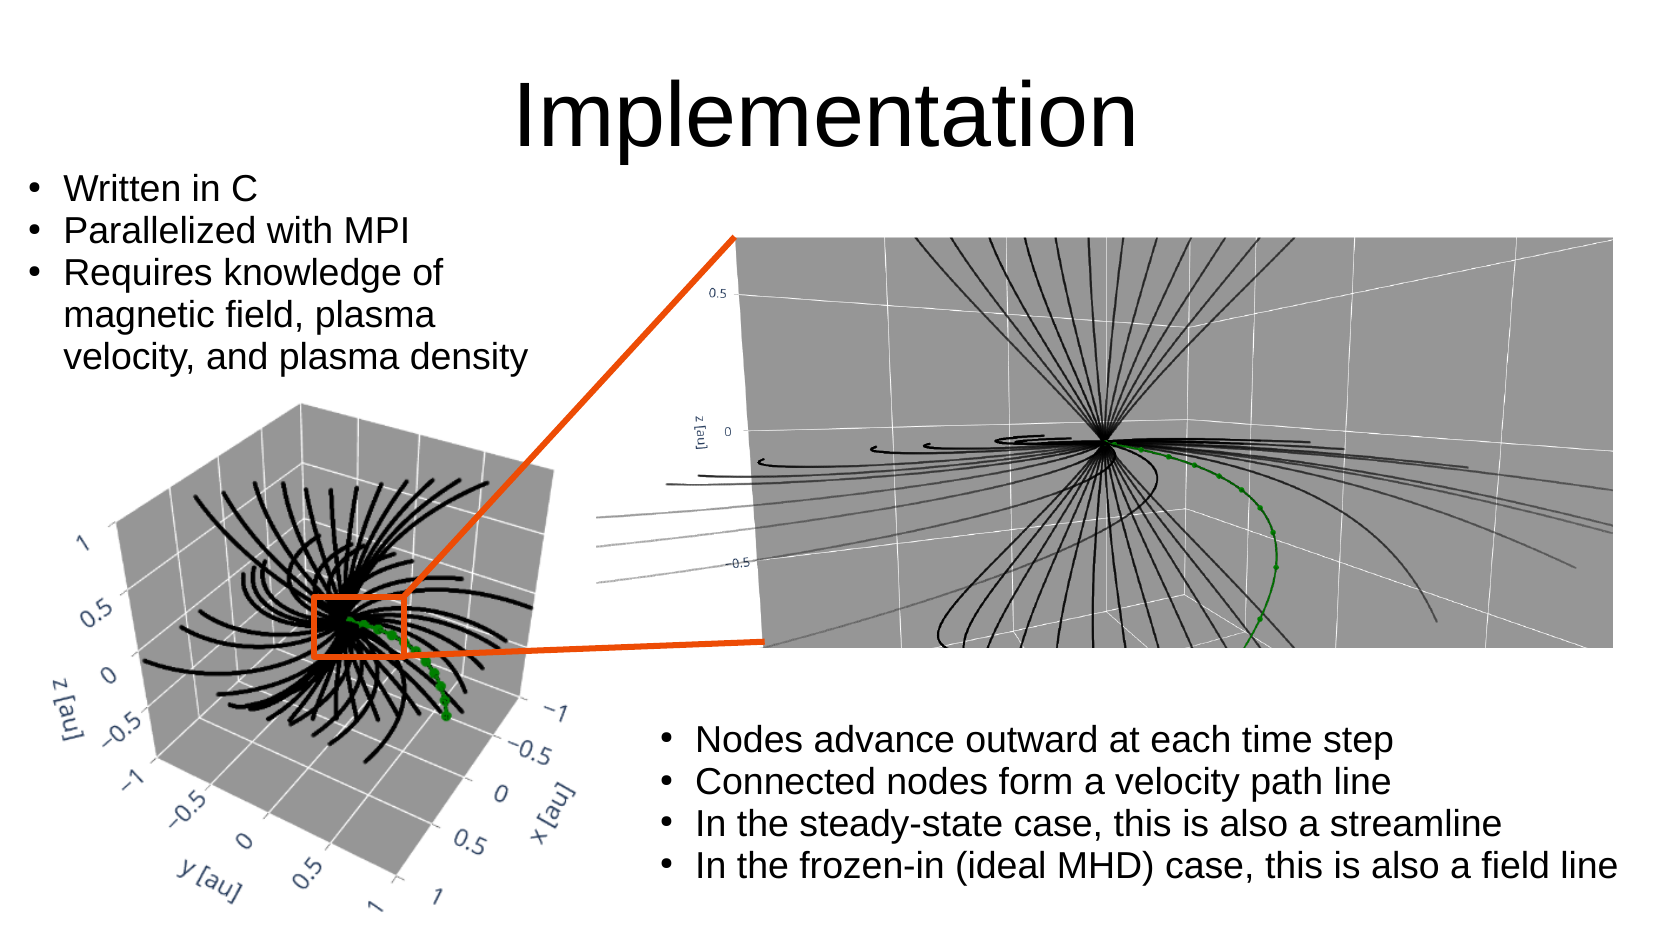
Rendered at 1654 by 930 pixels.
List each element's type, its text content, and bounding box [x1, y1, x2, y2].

text_box Written in C Parallelized with MPI Requires knowledge of magnetic field, plasma velocity, and plasma density [13, 160, 554, 385]
picture [13, 228, 1620, 927]
title Implementation [82, 36, 1571, 193]
text_box Nodes advance outward at each time step Connected nodes form a velocity path line In the steady-state case, this is also a streamline In the frozen-in (ideal MHD) case, this is also a field line [645, 710, 1634, 894]
